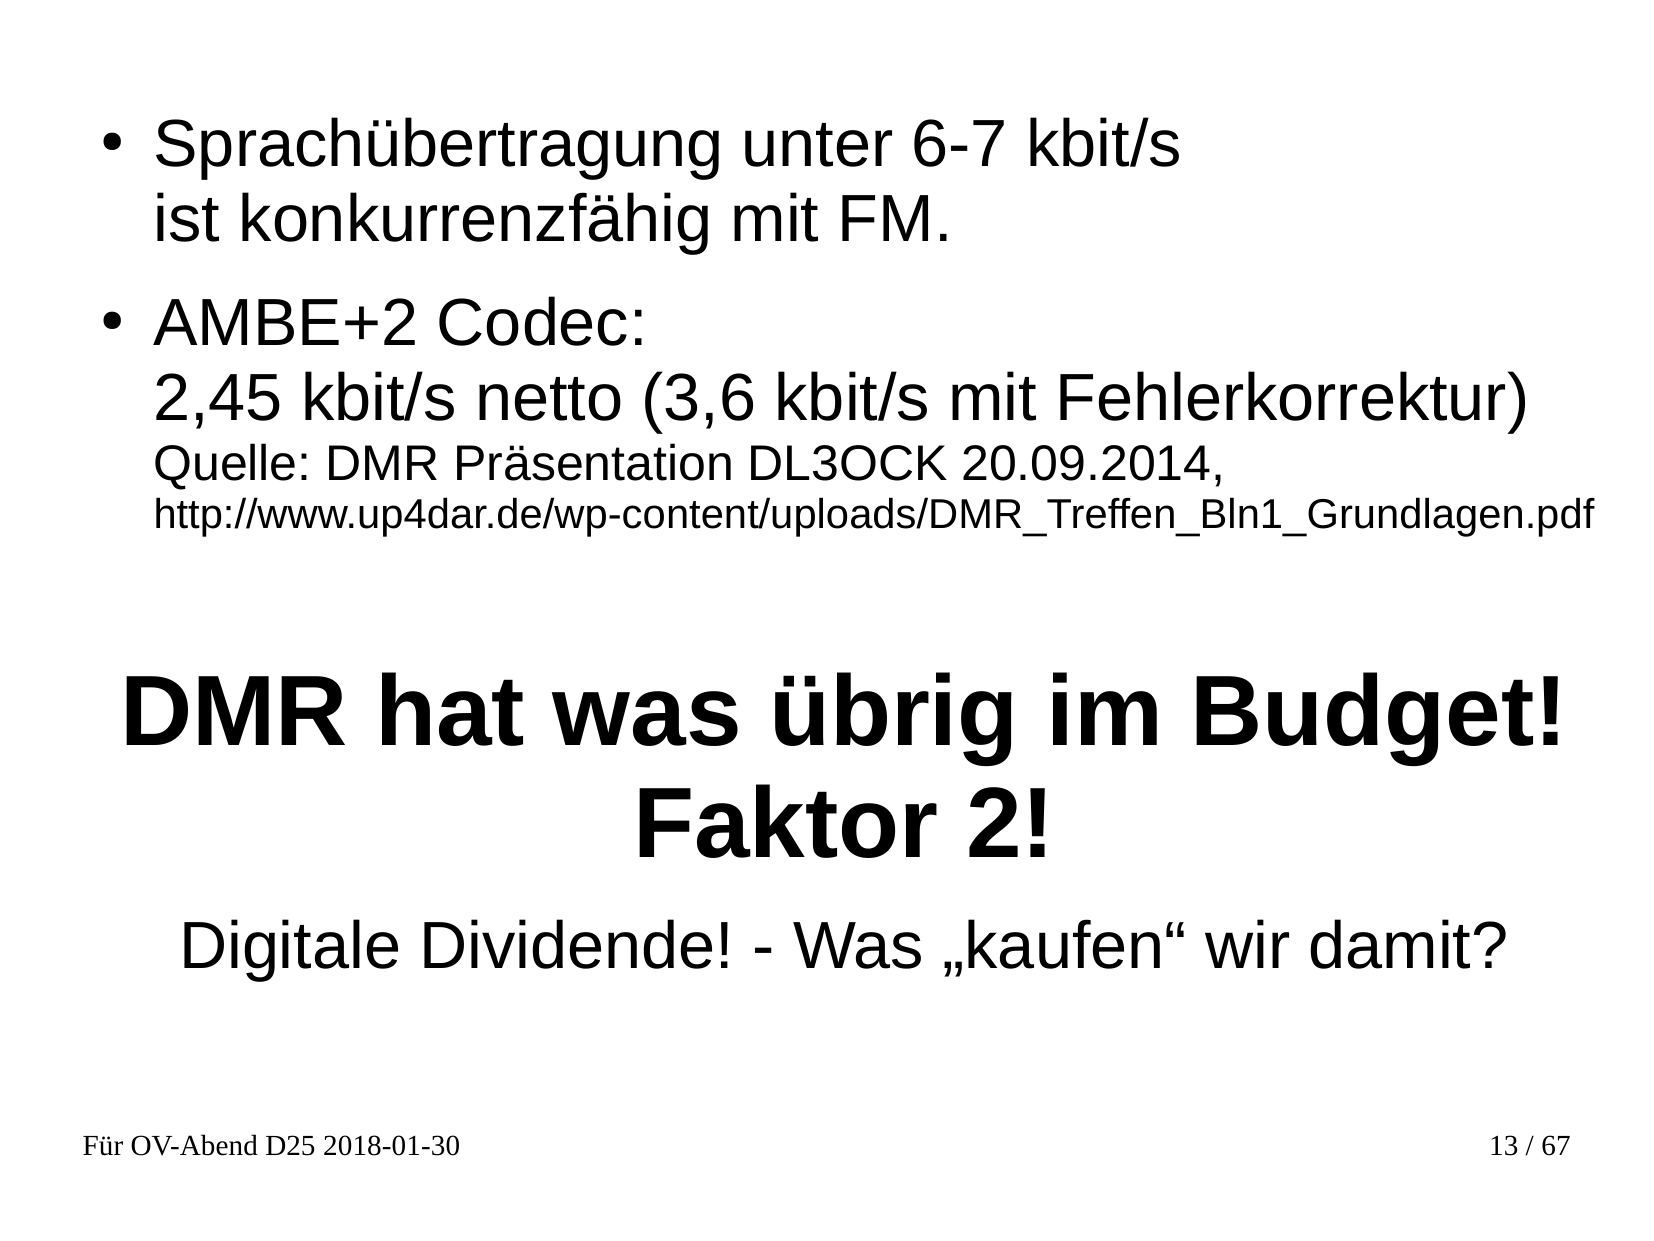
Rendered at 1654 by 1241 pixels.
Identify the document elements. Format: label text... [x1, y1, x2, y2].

list Sprachübertragung unter 6-7 kbit/s ist konkurrenzfähig mit FM. AMBE+2 Codec: 2,45 kbit/s netto (3,6 kbit/s mit Fehlerkorrektur) Quelle: DMR Präsentation DL3OCK 20.09.2014, http://www.up4dar.de/wp-content/uploads/DMR_Treffen_Bln1_Grundlagen.pdf DMR hat was übrig im Budget! Faktor 2! Digitale Dividende! - Was „kaufen“ wir damit? [82, 106, 1607, 1099]
